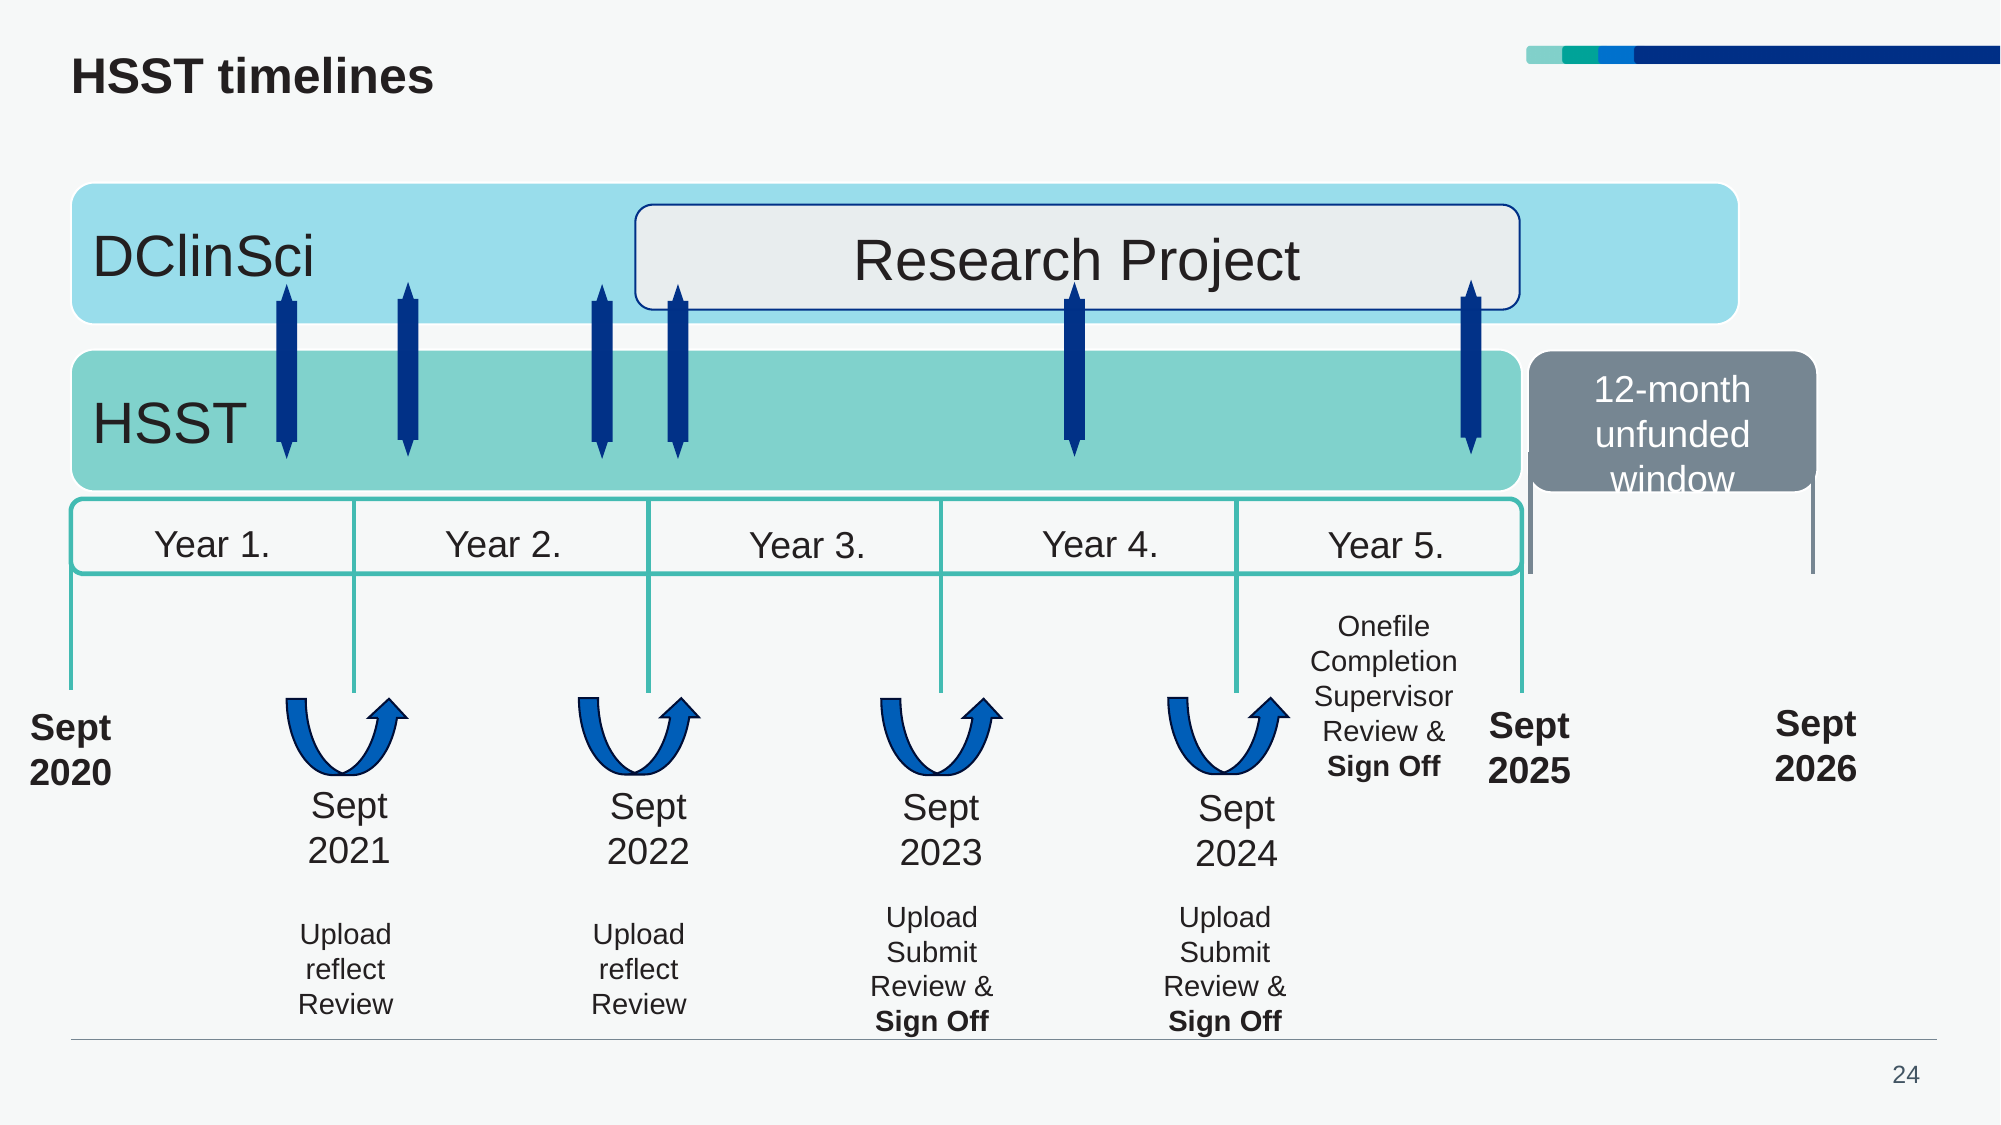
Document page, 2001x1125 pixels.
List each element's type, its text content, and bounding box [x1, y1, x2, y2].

text_box Onefile Completion Supervisor Review & Sign Off [1289, 568, 1480, 821]
text_box Sept 2022 [584, 775, 712, 841]
text_box DClinSci [70, 182, 1739, 325]
text_box [1168, 697, 1289, 775]
text_box Research Project [635, 204, 1520, 310]
text_box Sept 2020 [7, 695, 135, 802]
title HSST timelines [70, 50, 1942, 121]
text_box Upload Submit Review & Sign Off [1130, 841, 1321, 1094]
text_box HSST [70, 349, 1522, 492]
text_box [286, 698, 407, 776]
text_box Upload reflect Review [543, 841, 734, 1094]
text_box Upload reflect Review [250, 841, 441, 1094]
text_box Year 4. [967, 512, 1234, 556]
text_box Year 1. [79, 512, 346, 556]
text_box Year 3. [674, 513, 939, 557]
text_box Sept 2025 [1480, 693, 1593, 800]
text_box DClinSci [689, 310, 1064, 325]
text_box Year 2. [370, 512, 637, 556]
text_box 12-month unfunded window [1527, 350, 1818, 493]
text_box Sept 2026 [1752, 691, 1880, 798]
text_box Year 5. [1252, 513, 1519, 557]
text_box Sept 2023 [877, 775, 1005, 841]
text_box Upload Submit Review & Sign Off [837, 841, 1028, 1094]
text_box [881, 698, 1002, 776]
text_box Sept 2024 [1173, 776, 1301, 841]
text_box Sept 2021 [285, 773, 413, 841]
text_box [578, 698, 699, 775]
text_box DClinSci [1085, 310, 1460, 325]
